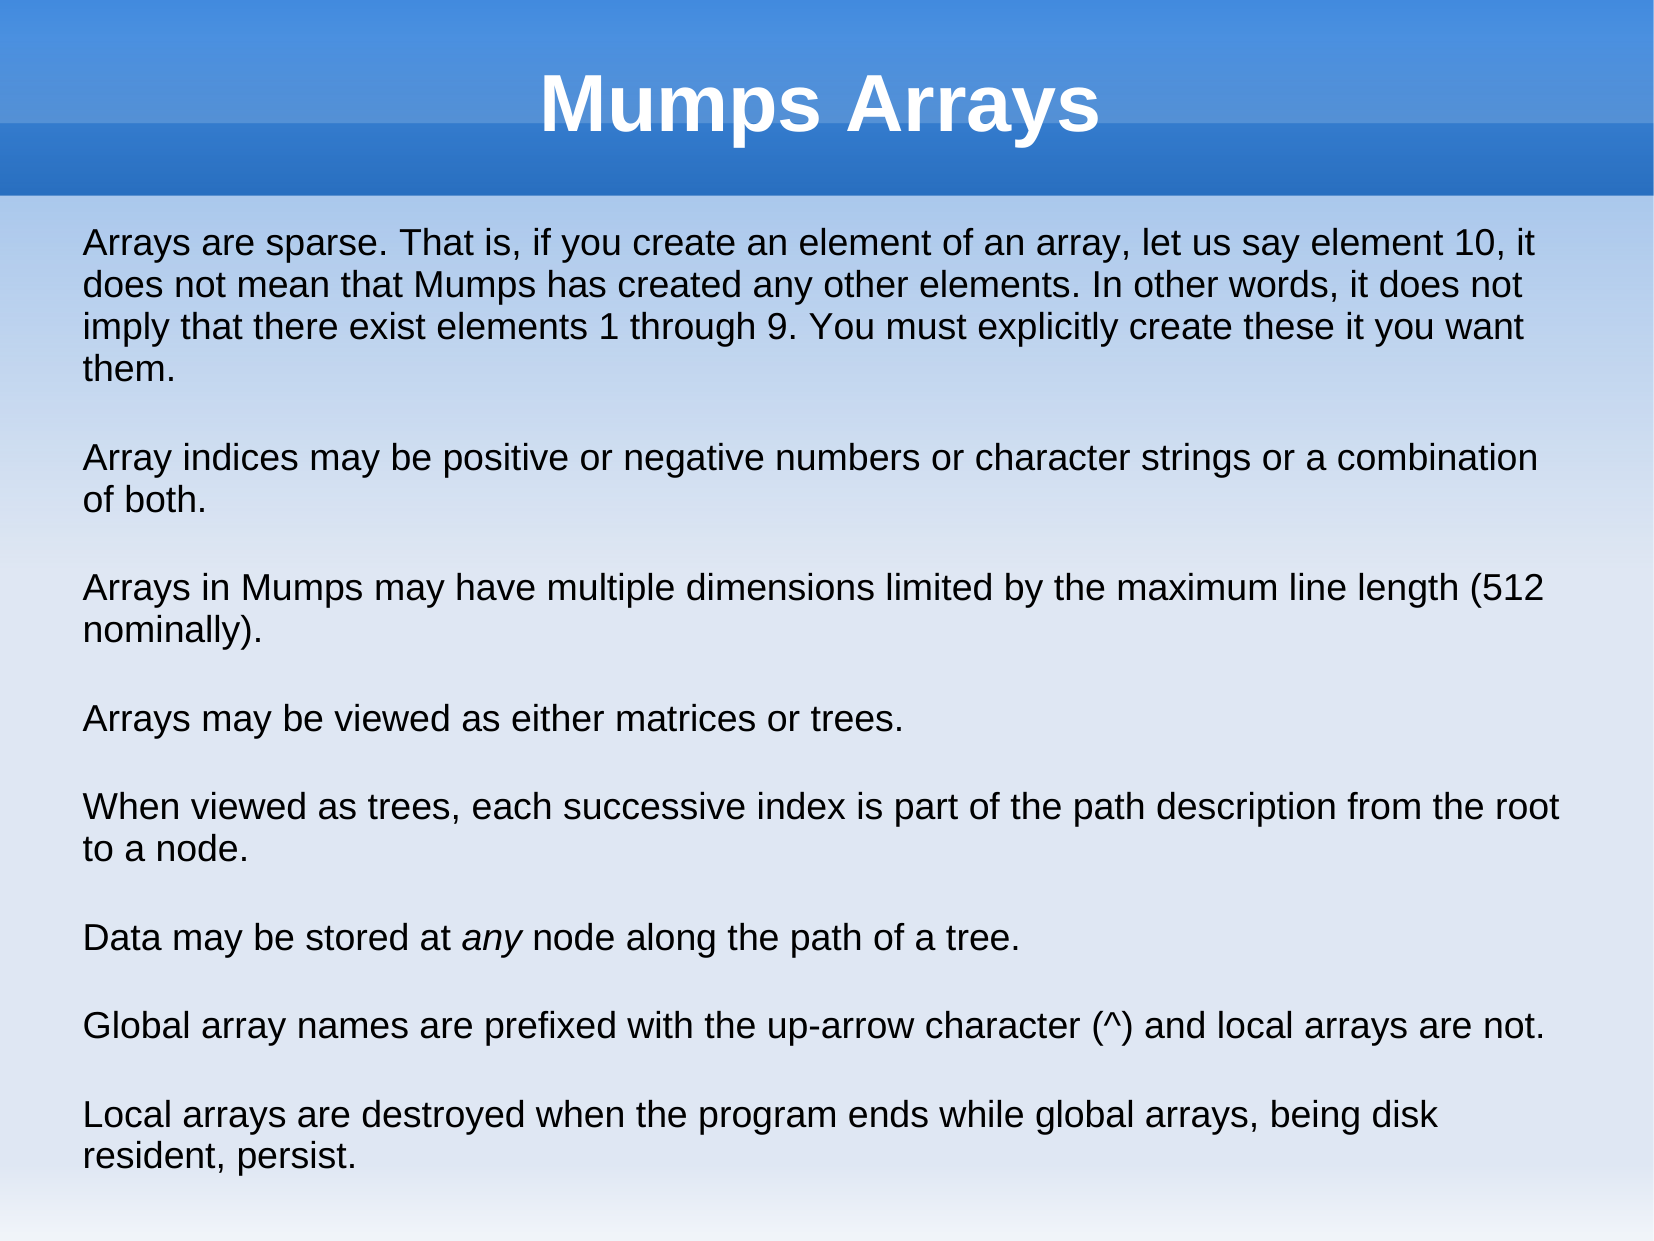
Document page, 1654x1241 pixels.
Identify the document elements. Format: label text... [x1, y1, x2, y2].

subtitle Arrays are sparse. That is, if you create an element of an array, let us say element 10, it does not mean that Mumps has created any other elements. In other words, it does not imply that there exist elements 1 through 9. You must explicitly create these it you want them. Array indices may be positive or negative numbers or character strings or a combination of both. Arrays in Mumps may have multiple dimensions limited by the maximum line length (512 nominally). Arrays may be viewed as either matrices or trees. When viewed as trees, each successive index is part of the path description from the root to a node. Data may be stored at any node along the path of a tree. Global array names are prefixed with the up-arrow character (^) and local arrays are not. Local arrays are destroyed when the program ends while global arrays, being disk resident, persist. [82, 219, 1571, 1179]
title Mumps Arrays [76, 0, 1565, 208]
picture [0, 0, 1654, 1241]
